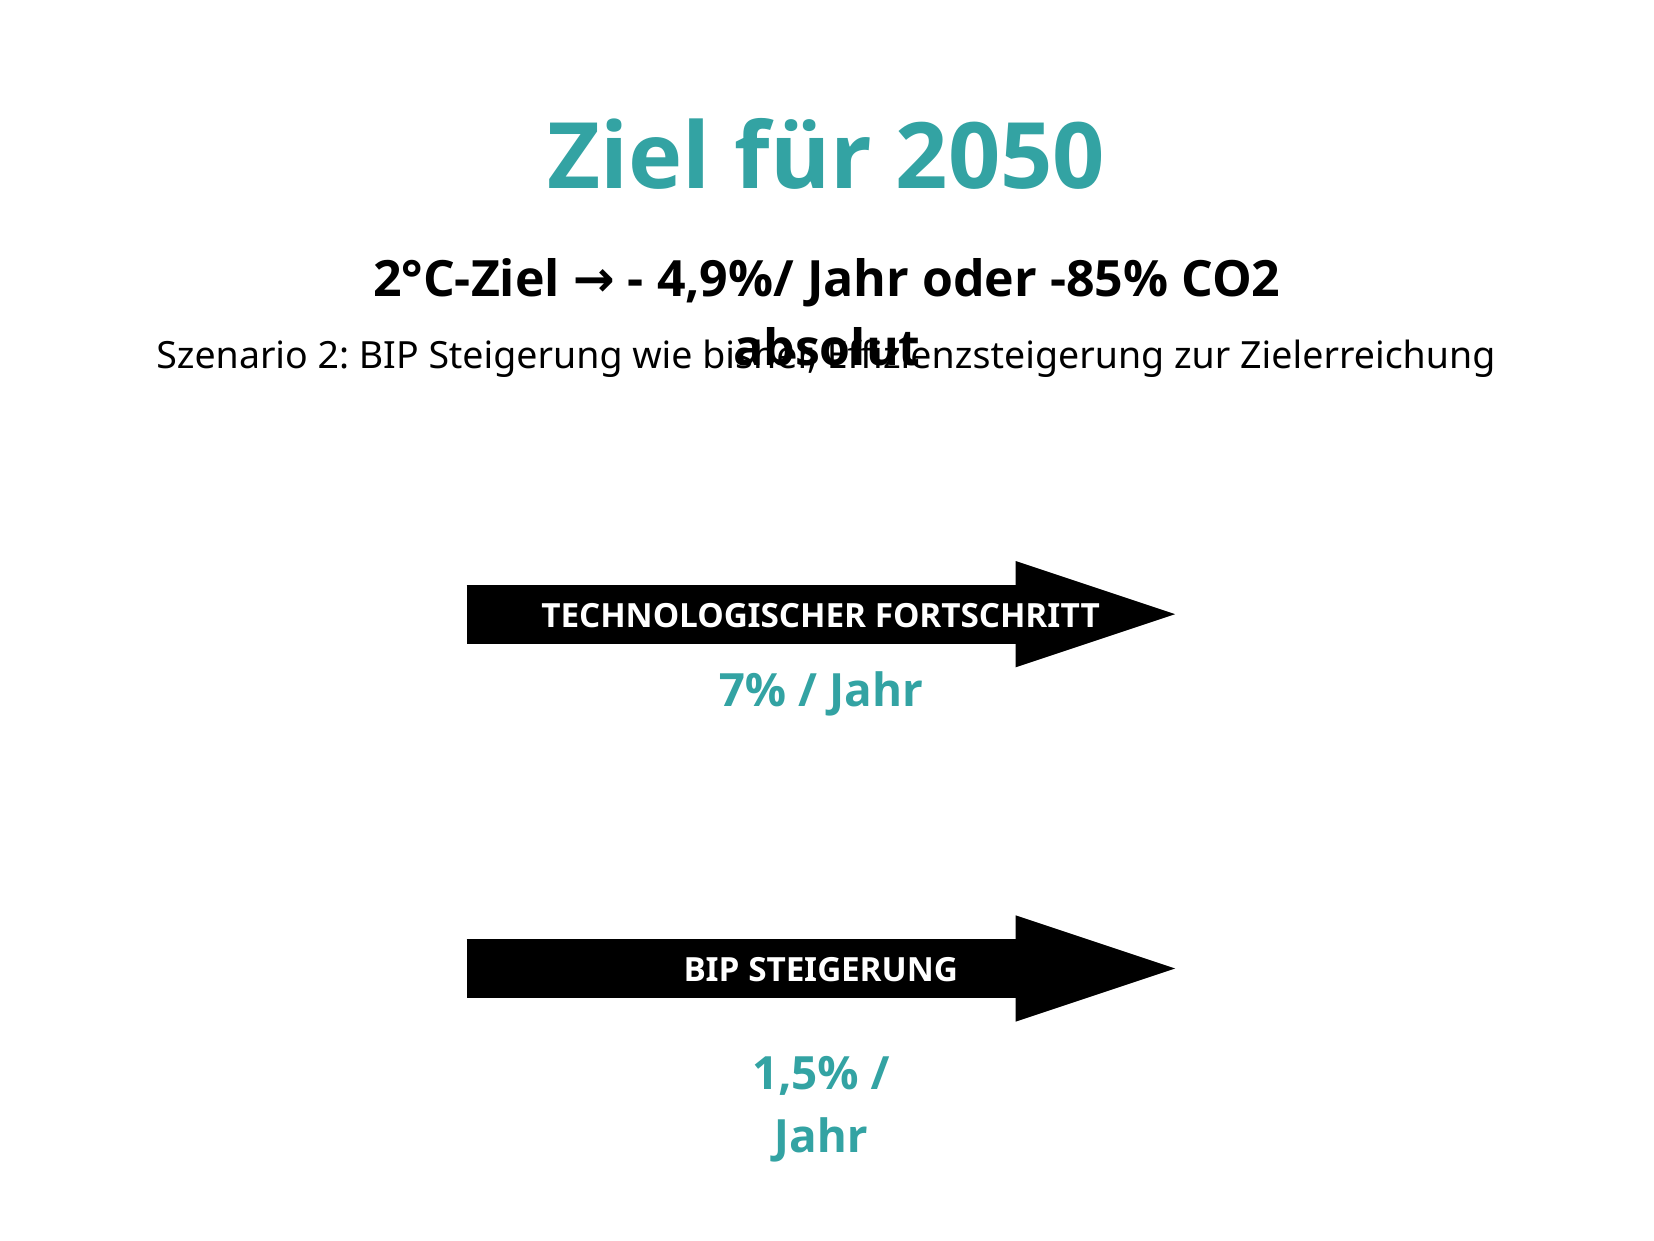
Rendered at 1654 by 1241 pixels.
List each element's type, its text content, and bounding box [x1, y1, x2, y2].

text_box 2°C-Ziel → - 4,9%/ Jahr oder -85% CO2 absolut [330, 235, 1323, 308]
text_box 1,5% / Jahr [696, 1033, 945, 1100]
text_box Szenario 2: BIP Steigerung wie bisher, Effizienzsteigerung zur Zielerreichung [0, 321, 1654, 378]
title Ziel für 2050 [82, 49, 1571, 257]
text_box 7% / Jahr [696, 649, 945, 716]
